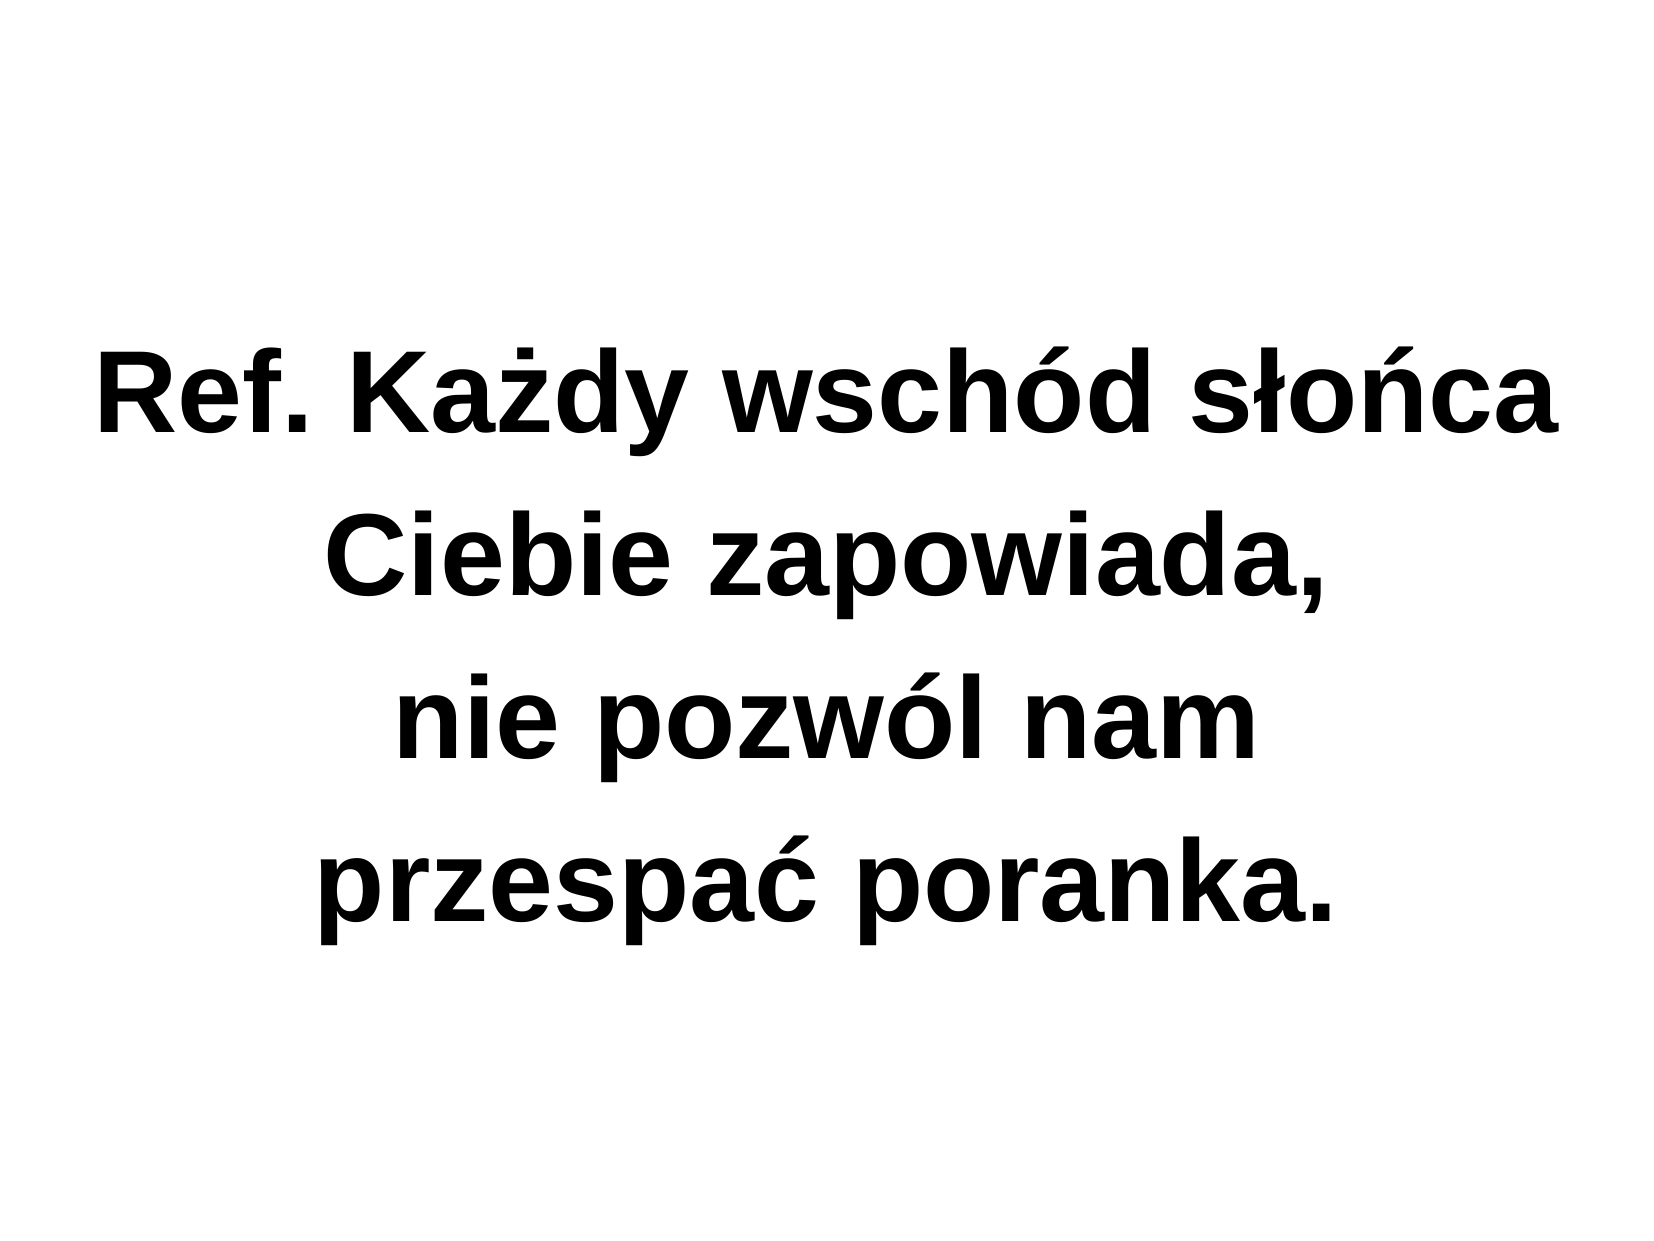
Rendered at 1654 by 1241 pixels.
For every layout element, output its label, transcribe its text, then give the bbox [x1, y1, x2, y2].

subtitle Ref. Każdy wschód słońca Ciebie zapowiada, nie pozwól nam przespać poranka. [0, 0, 1654, 1241]
